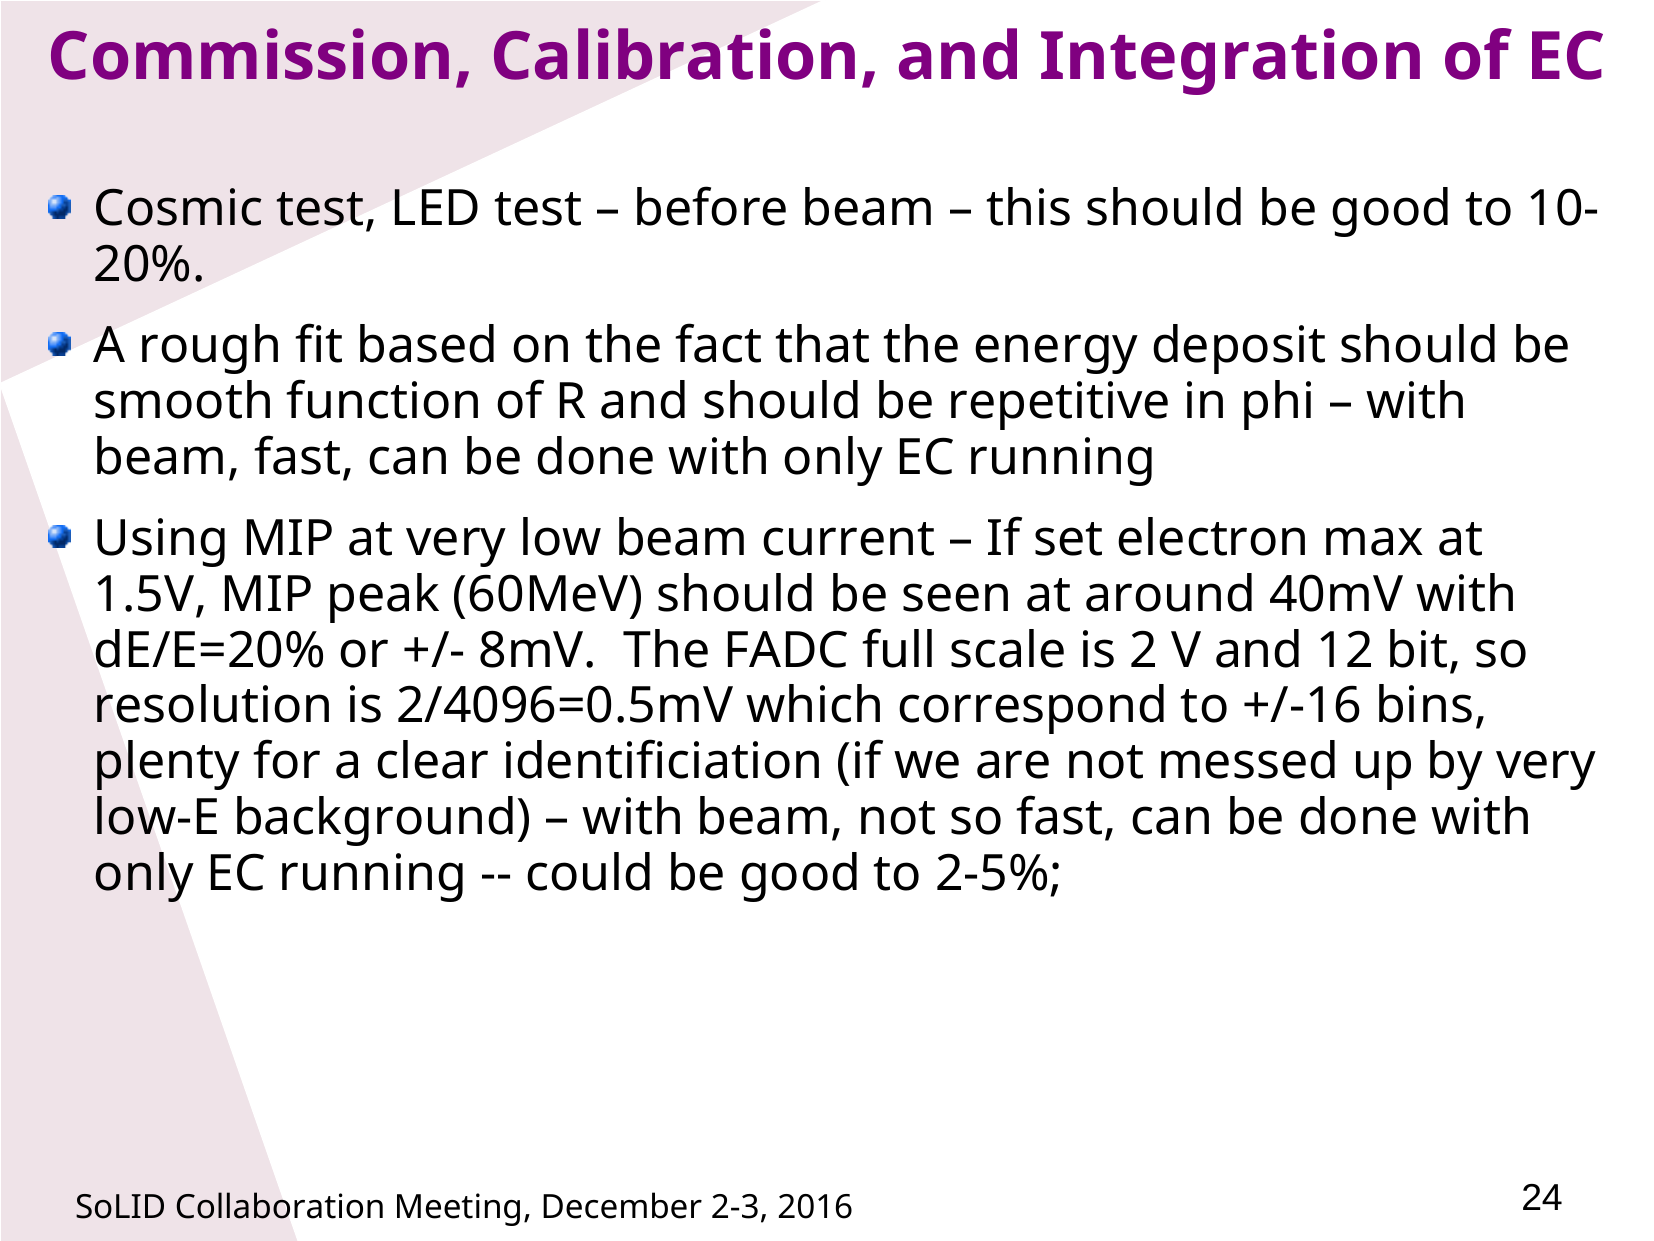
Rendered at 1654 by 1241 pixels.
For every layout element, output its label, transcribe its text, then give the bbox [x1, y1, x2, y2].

title Commission, Calibration, and Integration of EC [0, 12, 1653, 151]
text_box Cosmic test, LED test – before beam – this should be good to 10-20%. A rough fit based on the fact that the energy deposit should be smooth function of R and should be repetitive in phi – with beam, fast, can be done with only EC running Using MIP at very low beam current – If set electron max at 1.5V, MIP peak (60MeV) should be seen at around 40mV with dE/E=20% or +/- 8mV. The FADC full scale is 2 V and 12 bit, so resolution is 2/4096=0.5mV which correspond to +/-16 bins, plenty for a clear identificiation (if we are not messed up by very low-E background) – with beam, not so fast, can be done with only EC running -- could be good to 2-5%; [33, 173, 1625, 1075]
